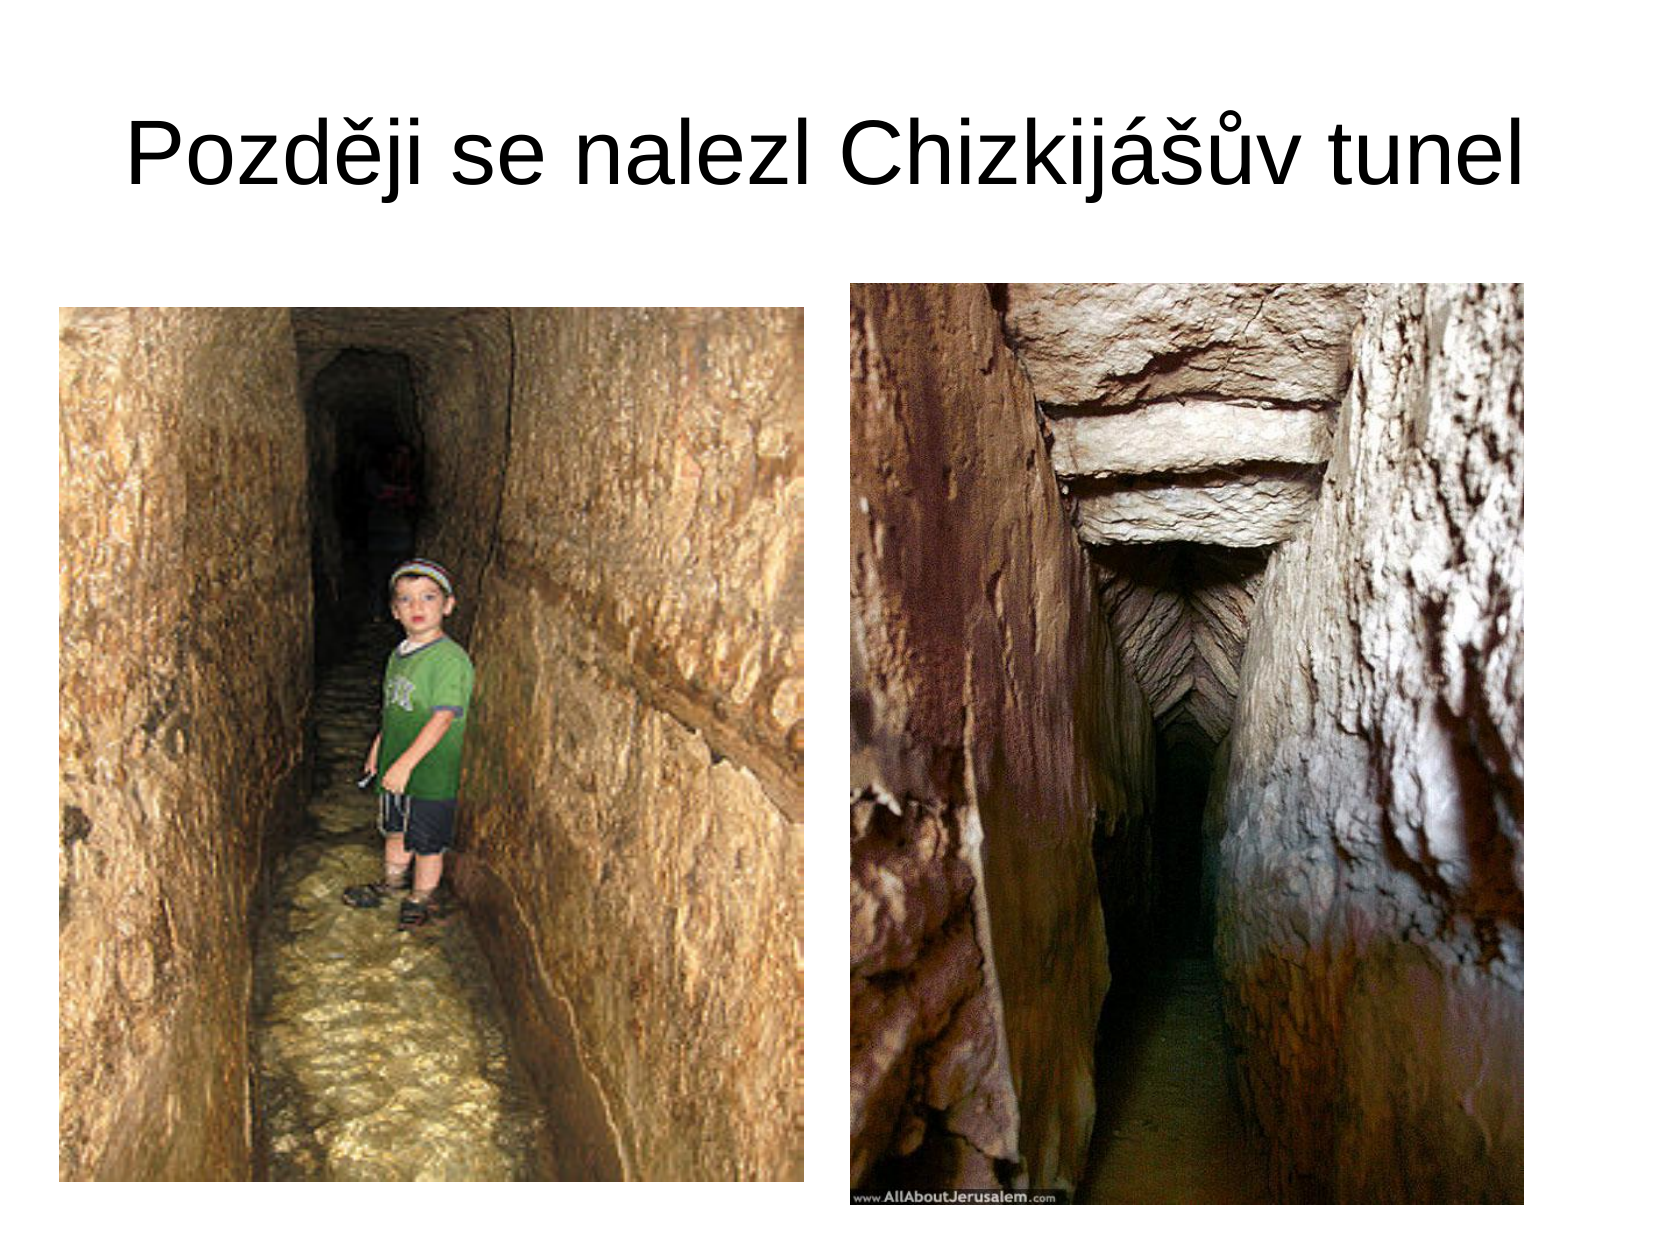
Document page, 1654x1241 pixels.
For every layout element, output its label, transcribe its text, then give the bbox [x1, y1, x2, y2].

title Později se nalezl Chizkijášův tunel [82, 49, 1571, 257]
picture [59, 307, 804, 1182]
picture [850, 283, 1524, 1205]
